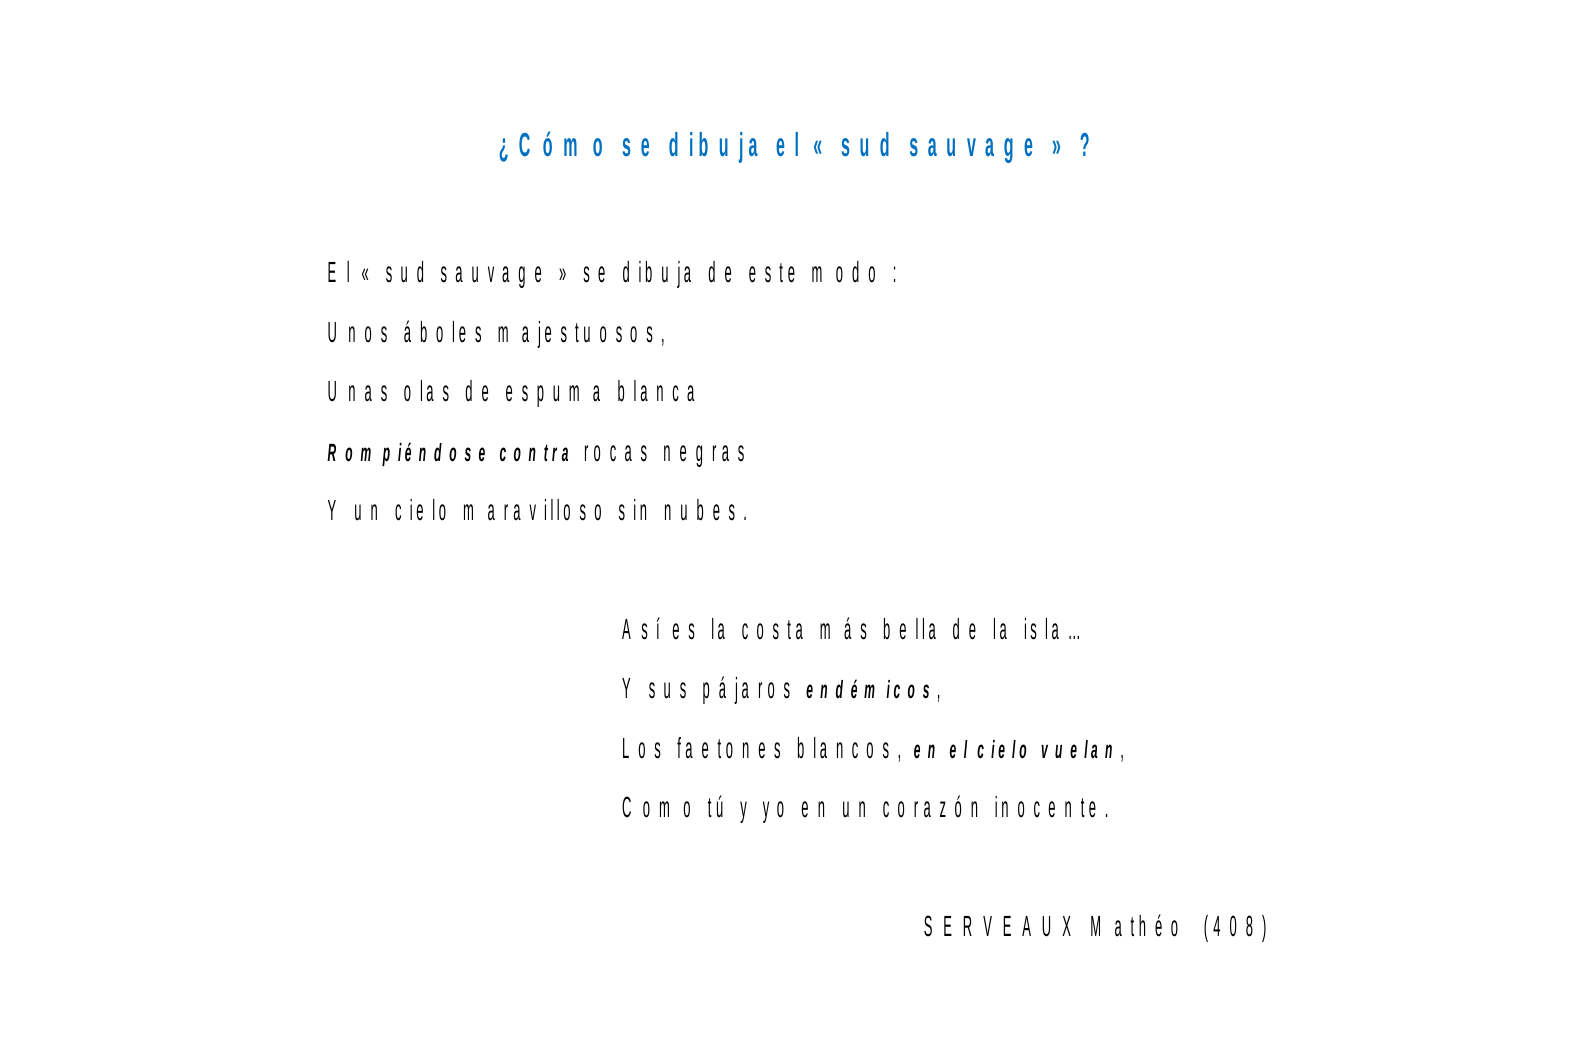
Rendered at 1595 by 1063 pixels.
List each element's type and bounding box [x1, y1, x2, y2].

picture [327, 125, 1273, 969]
